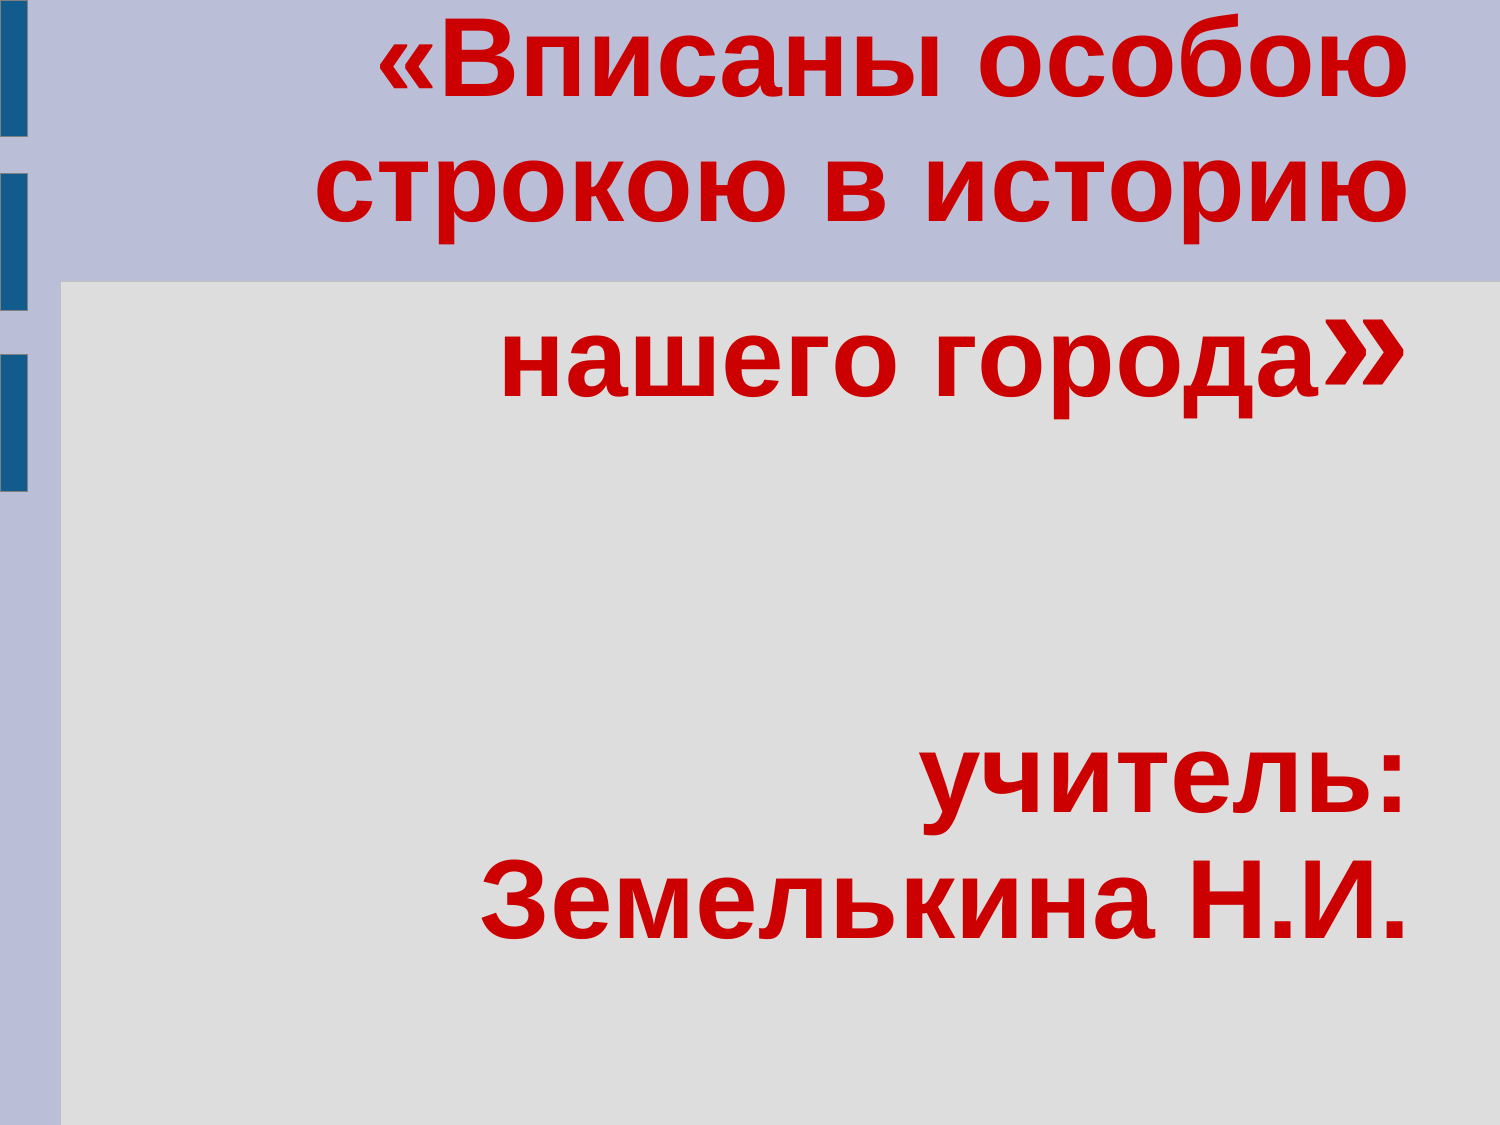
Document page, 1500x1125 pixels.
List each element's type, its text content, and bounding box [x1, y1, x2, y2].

title «Вписаны особою строкою в историю нашего города» учитель: Земелькина Н.И. [259, 0, 1411, 963]
